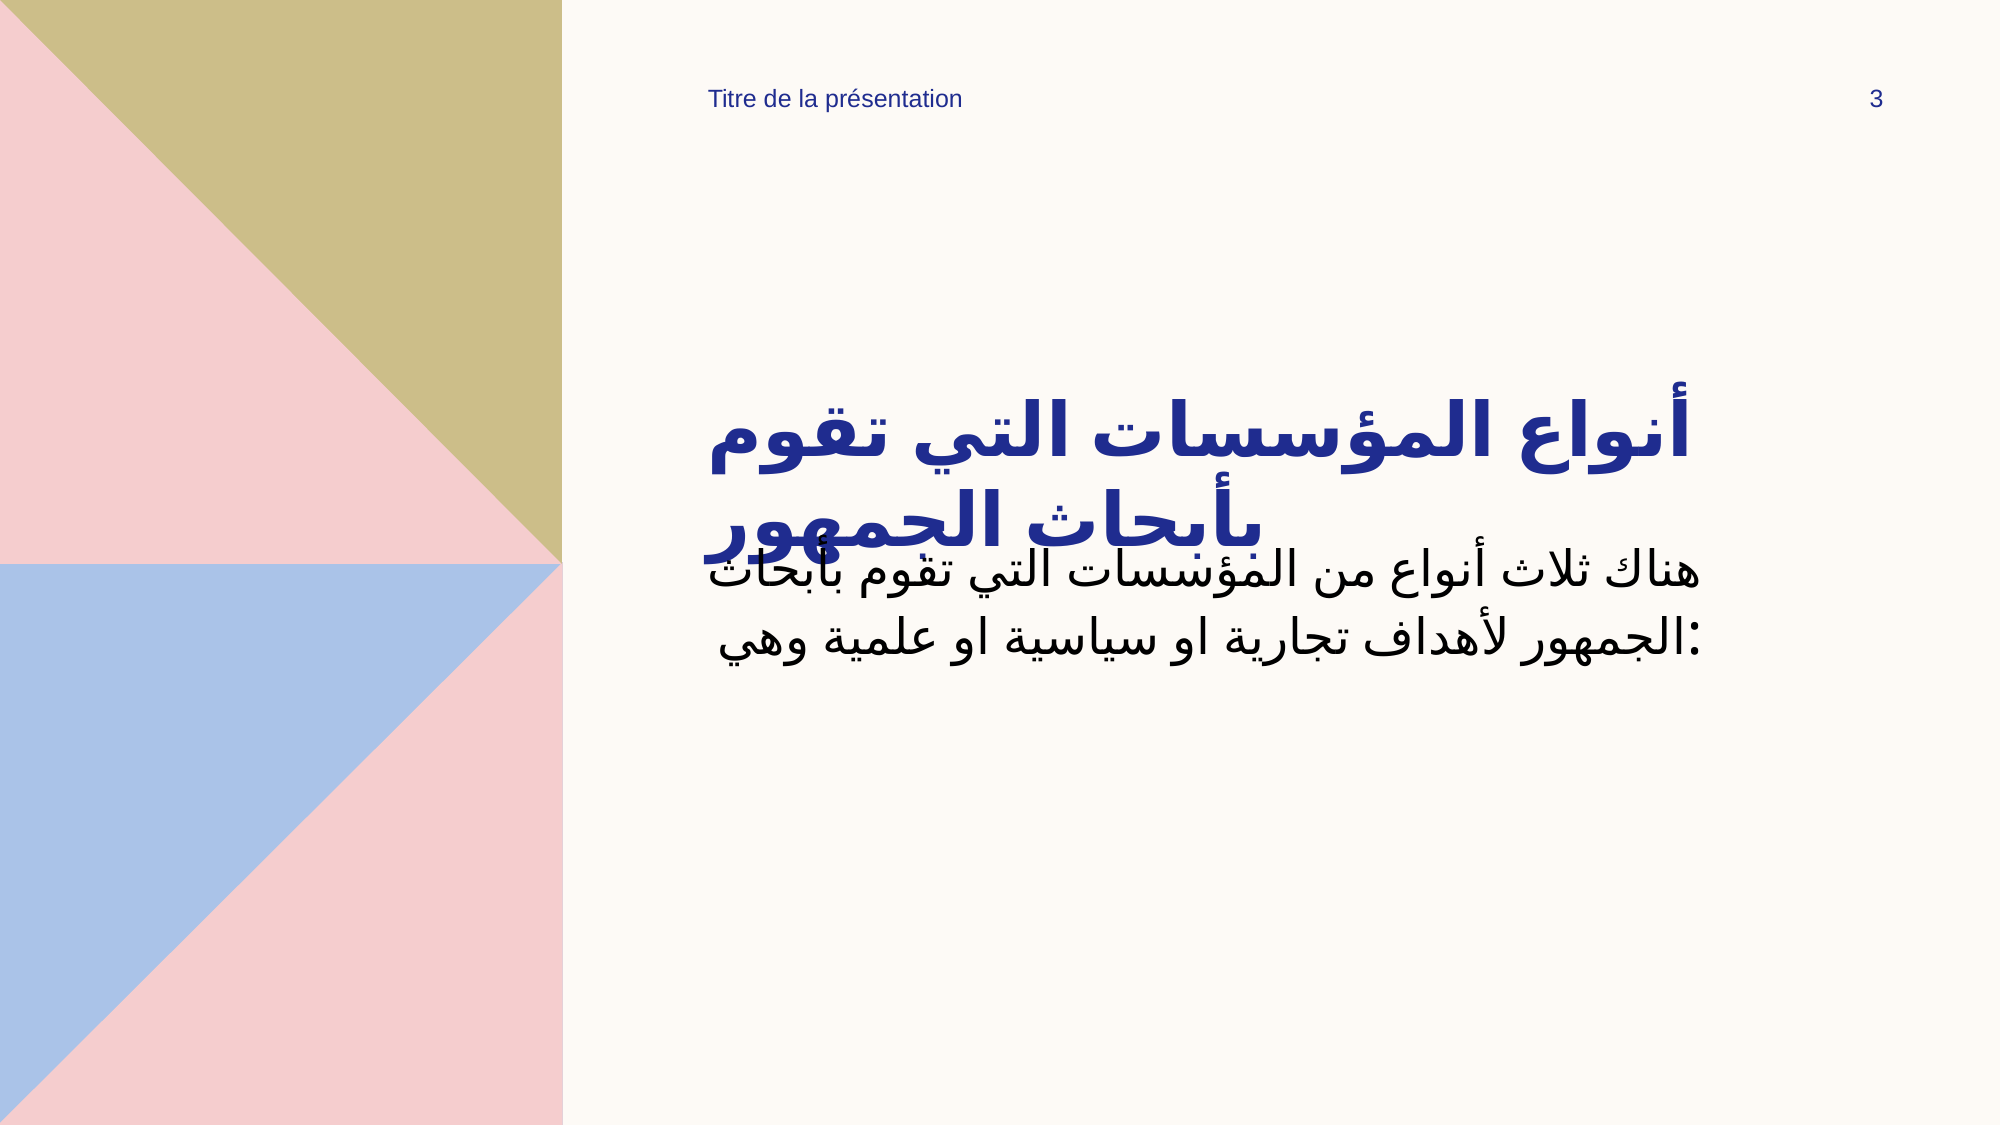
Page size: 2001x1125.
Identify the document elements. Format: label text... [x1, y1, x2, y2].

text_box [1795, 75, 1958, 121]
list هناك ثلاث أنواع من المؤسسات التي تقوم بأبحاث الجمهور لأهداف تجارية او سياسية او علمية وهي: [693, 528, 1804, 972]
title أنواع المؤسسات التي تقوم بأبحاث الجمهور [693, 373, 1884, 500]
text_box Titre de la présentation [693, 75, 1219, 121]
